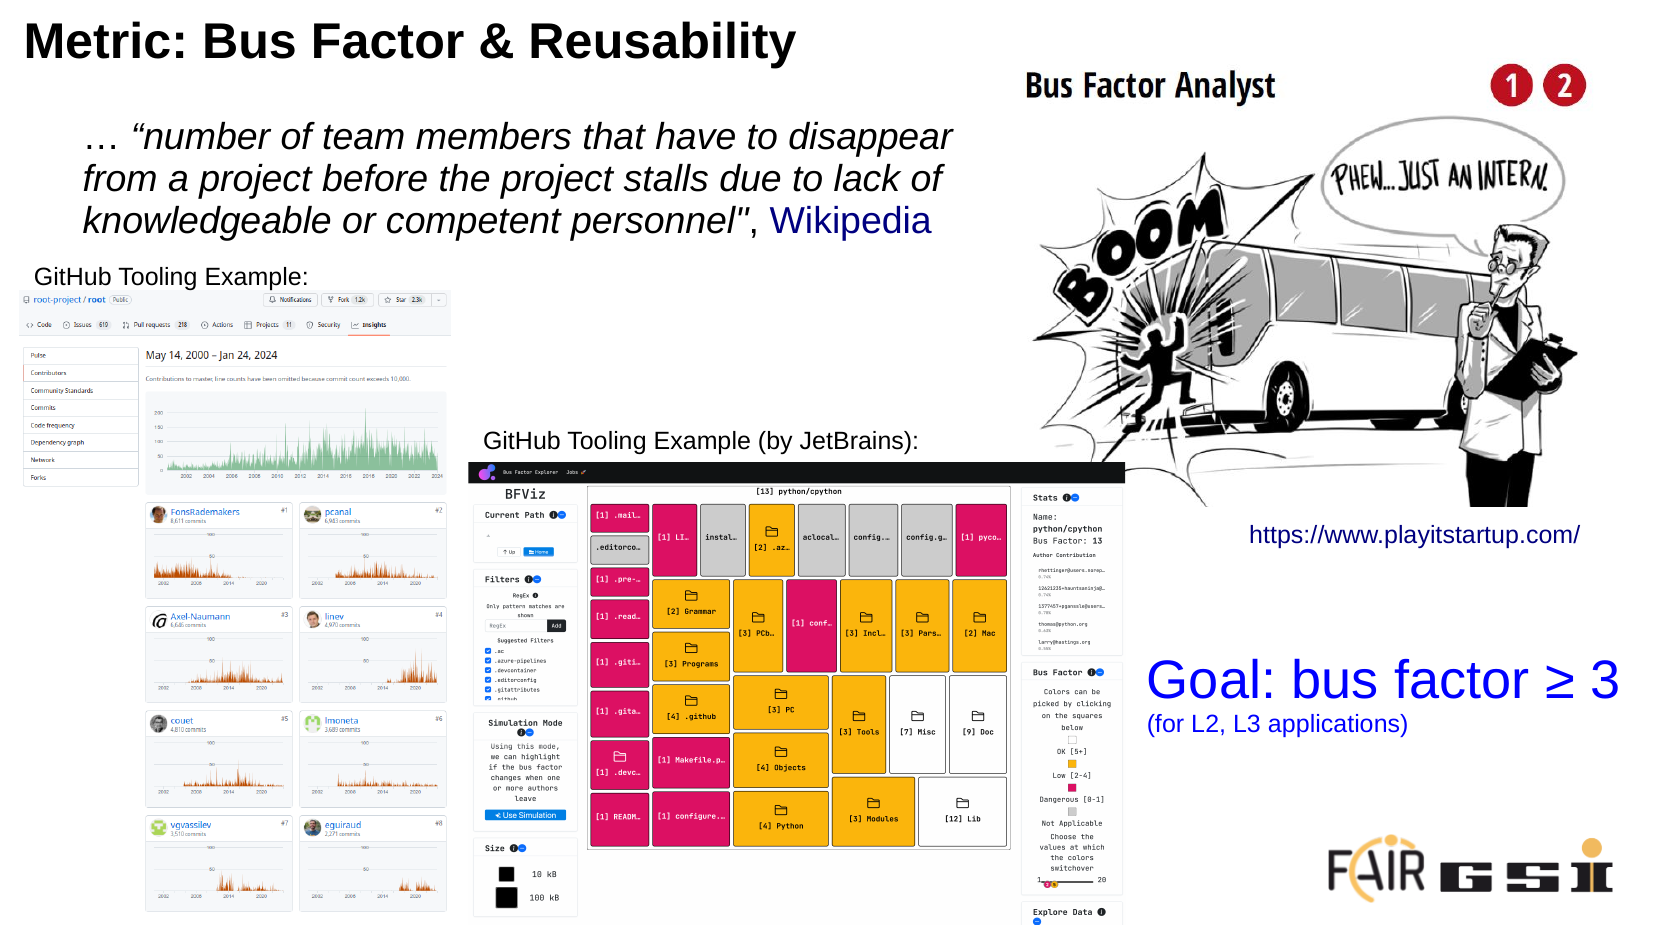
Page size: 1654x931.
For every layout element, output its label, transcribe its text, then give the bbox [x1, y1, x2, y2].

list … “number of team members that have to disappear from a project before the project stalls due to lack of knowledgeable or competent personnel", Wikipedia [82, 115, 1010, 250]
picture [1439, 836, 1615, 895]
text_box Goal: bus factor ≥ 3 (for L2, L3 applications) [1132, 641, 1644, 746]
picture [19, 290, 451, 917]
picture [1328, 833, 1425, 904]
text_box https://www.playitstartup.com/ [1234, 513, 1635, 559]
text_box GitHub Tooling Example: [19, 255, 325, 299]
text_box GitHub Tooling Example (by JetBrains): [468, 419, 936, 463]
title Metric: Bus Factor & Reusability [23, 5, 1638, 77]
picture [468, 77, 1622, 925]
